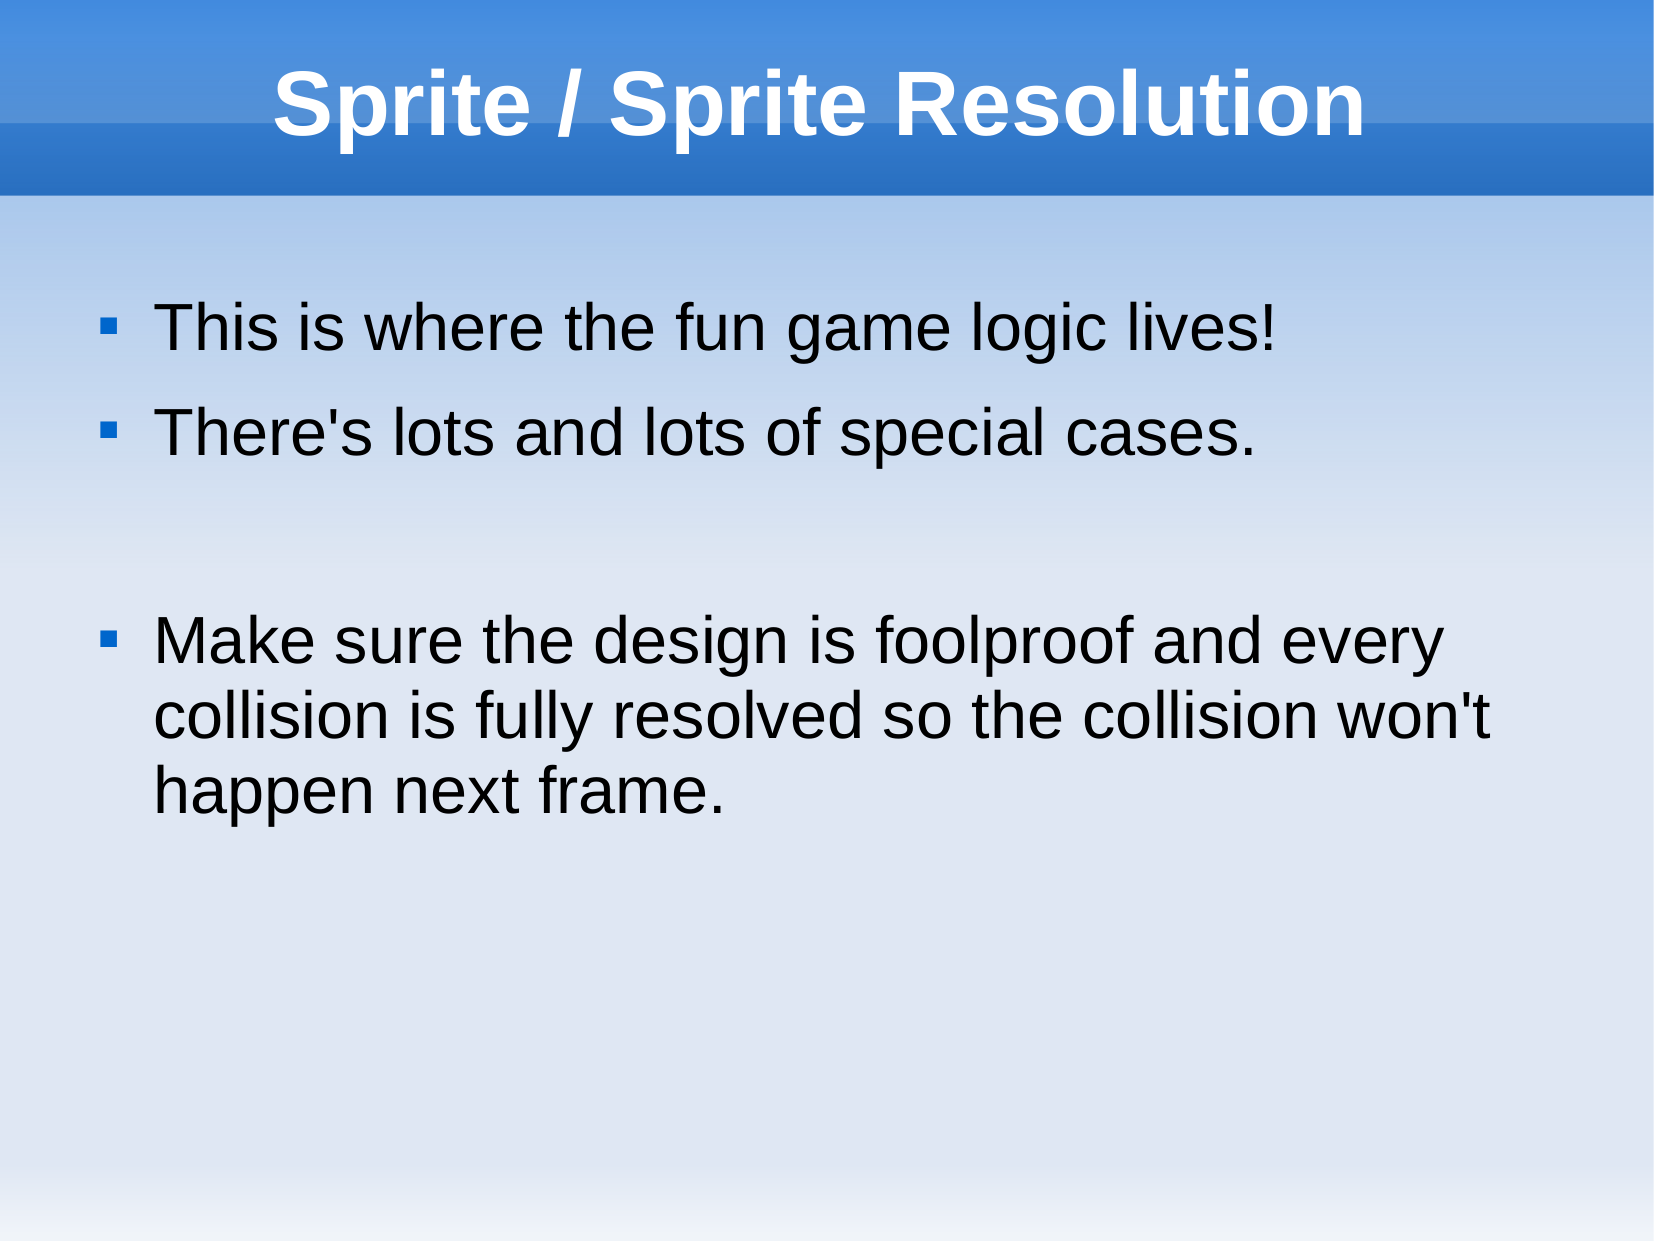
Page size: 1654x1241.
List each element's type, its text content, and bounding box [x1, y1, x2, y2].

list This is where the fun game logic lives! There's lots and lots of special cases. Make sure the design is foolproof and every collision is fully resolved so the collision won't happen next frame. [82, 290, 1571, 1109]
picture [0, 0, 1654, 1241]
title Sprite / Sprite Resolution [76, 0, 1565, 208]
